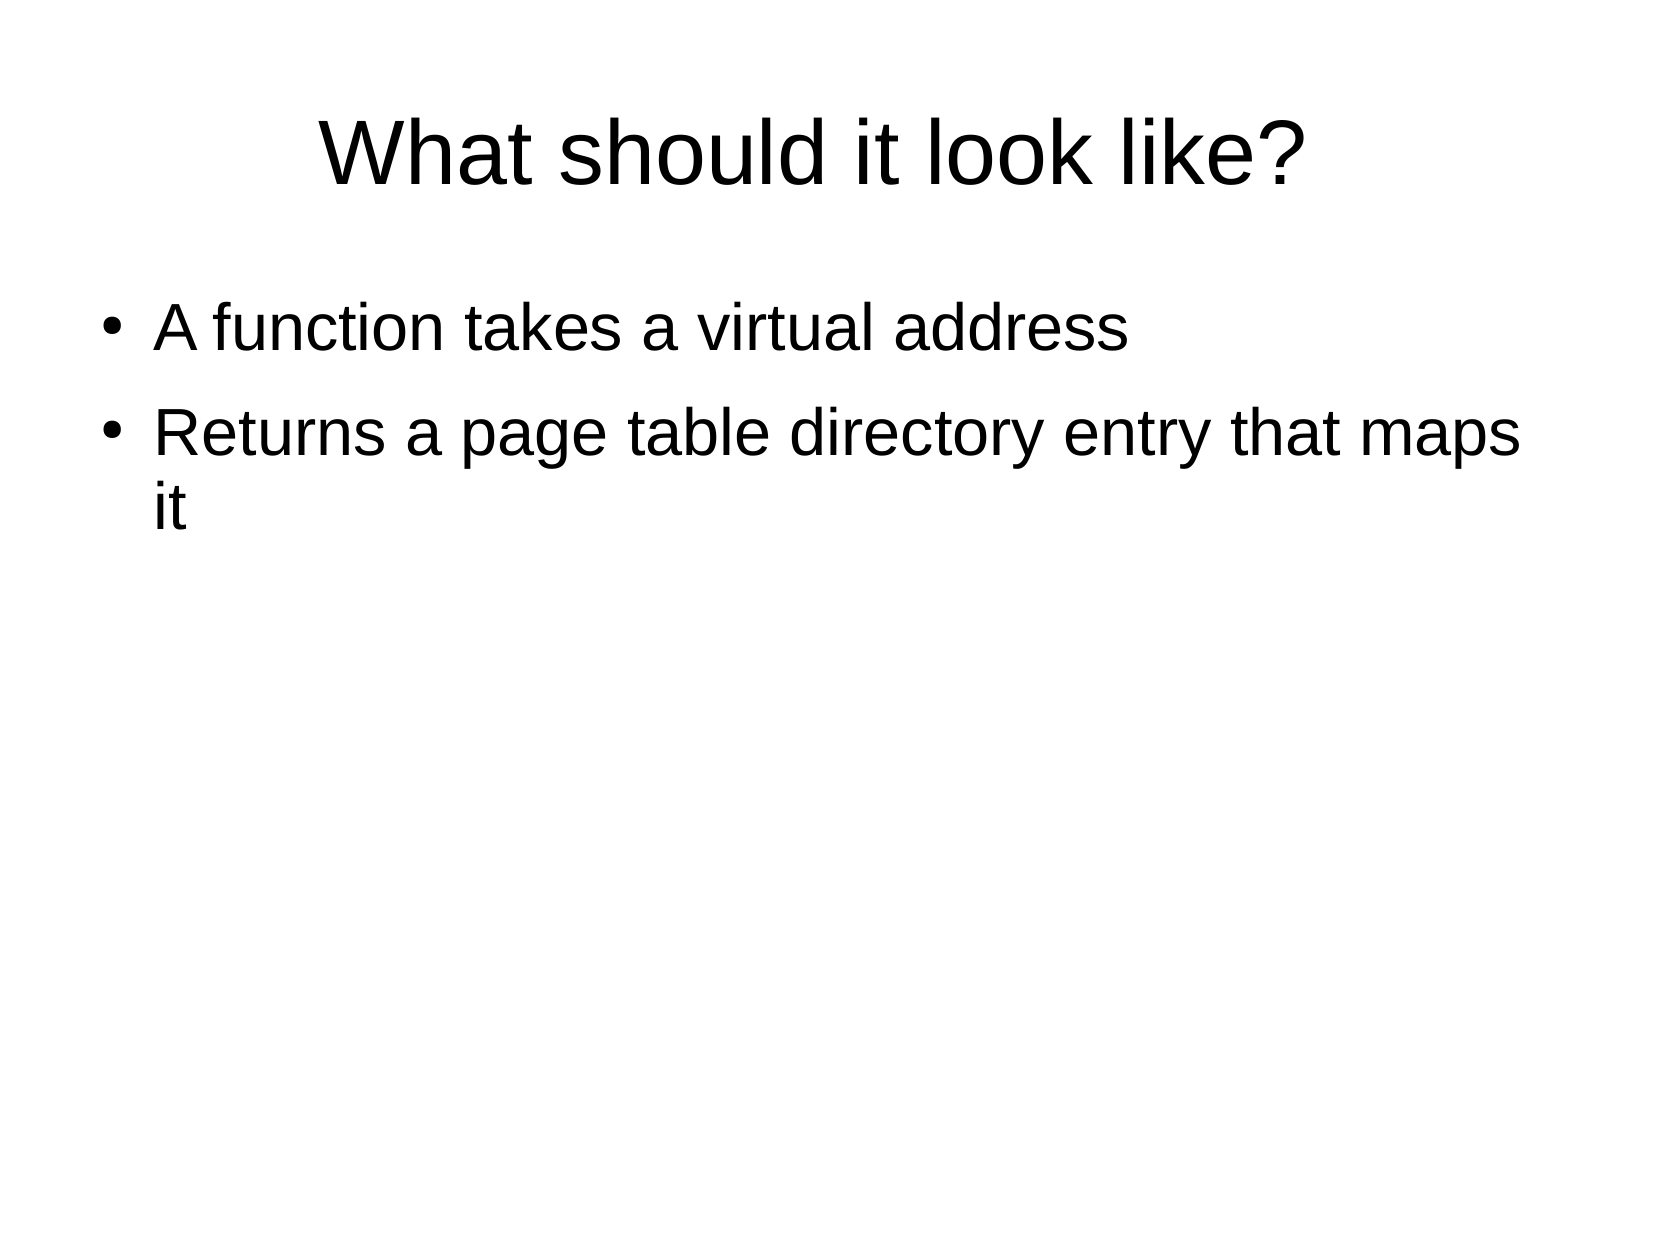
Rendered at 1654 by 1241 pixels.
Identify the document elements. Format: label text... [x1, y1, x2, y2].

list A function takes a virtual address Returns a page table directory entry that maps it [82, 290, 1571, 1010]
title What should it look like? [82, 49, 1571, 257]
